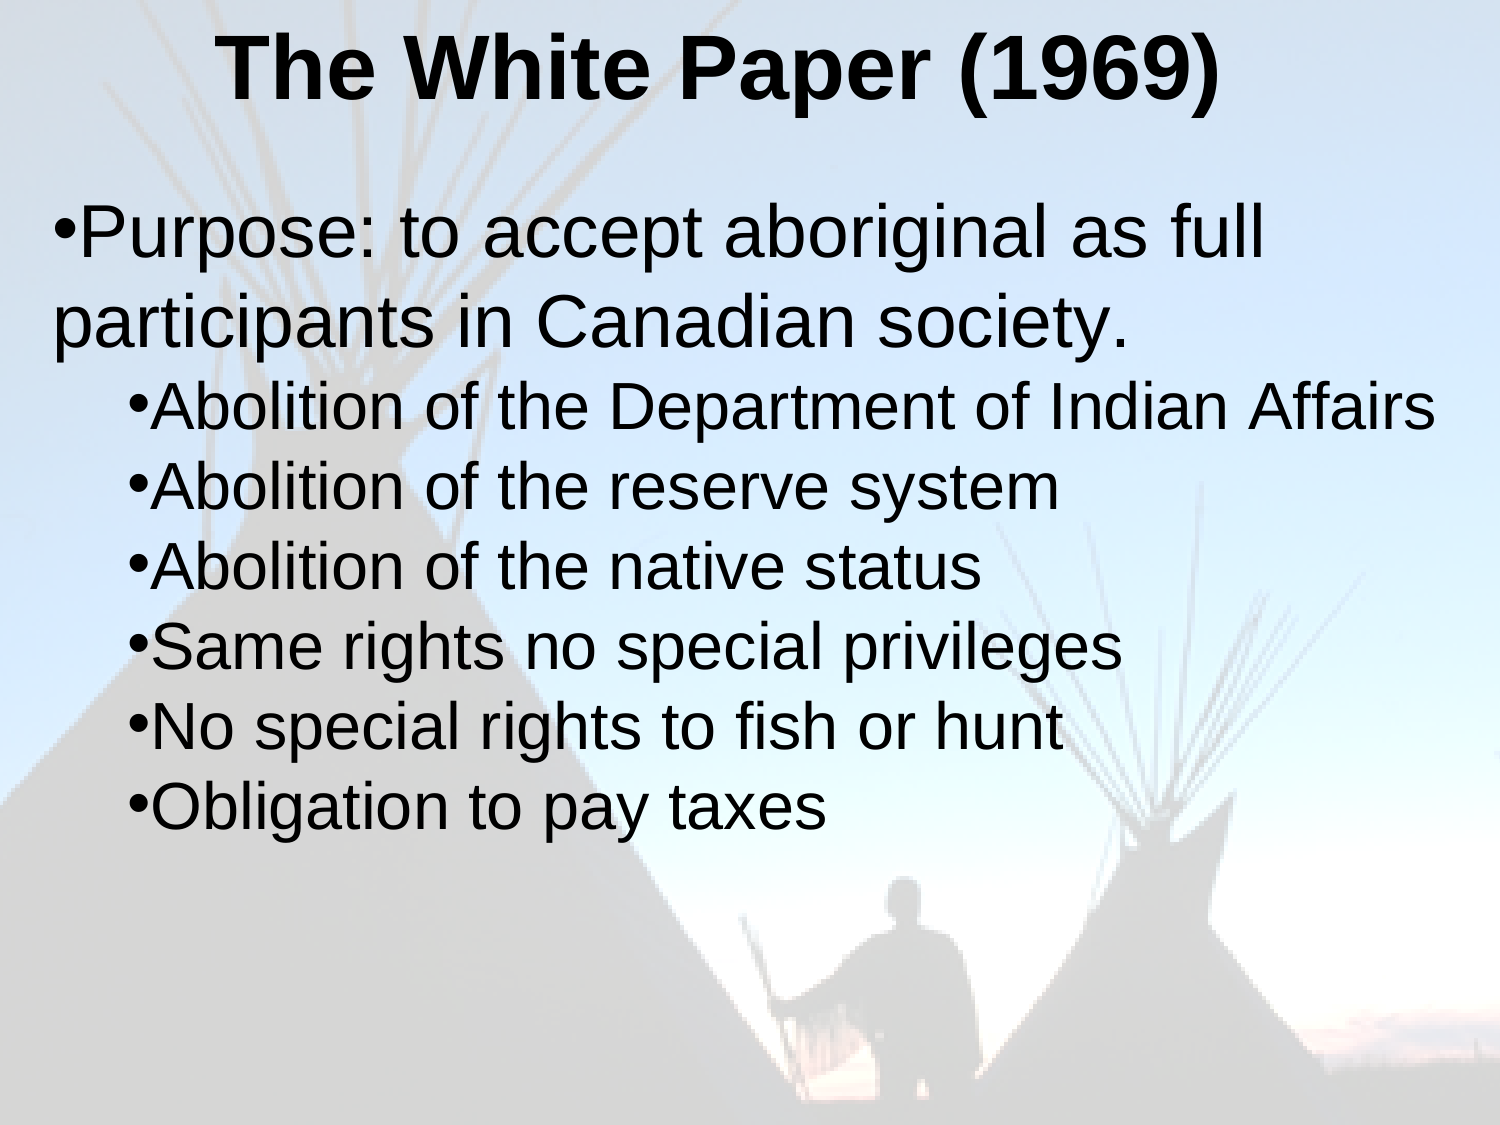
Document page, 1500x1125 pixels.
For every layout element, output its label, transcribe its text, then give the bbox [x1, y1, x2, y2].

text_box Purpose: to accept aboriginal as full participants in Canadian society. Abolition of the Department of Indian Affairs Abolition of the reserve system Abolition of the native status Same rights no special privileges No special rights to fish or hunt Obligation to pay taxes [37, 174, 1463, 1091]
text_box The White Paper (1969) [200, 0, 1239, 126]
picture [0, 0, 1500, 1125]
